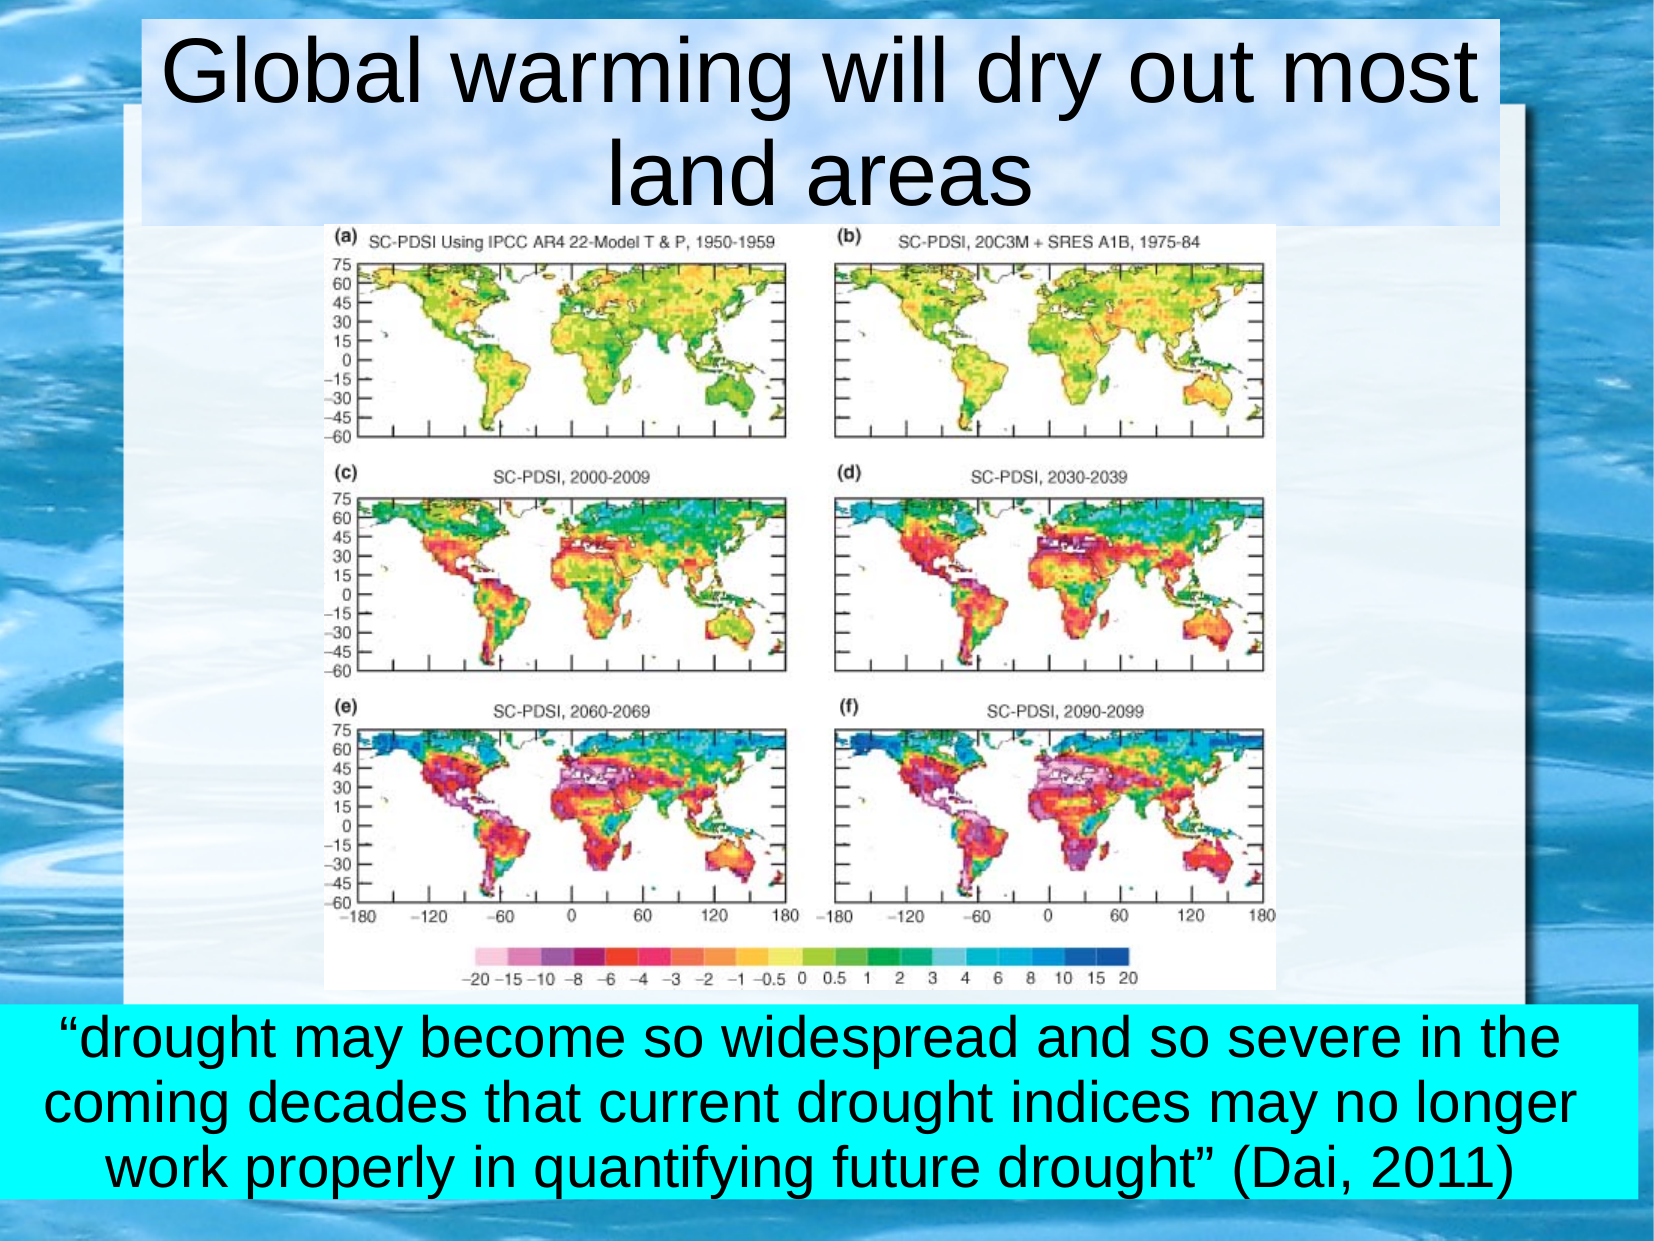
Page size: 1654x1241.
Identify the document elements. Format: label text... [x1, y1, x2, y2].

picture [0, 0, 1654, 1241]
title Global warming will dry out most land areas [141, 19, 1501, 226]
subtitle “drought may become so widespread and so severe in the coming decades that current drought indices may no longer work properly in quantifying future drought” (Dai, 2011) [0, 1004, 1639, 1200]
